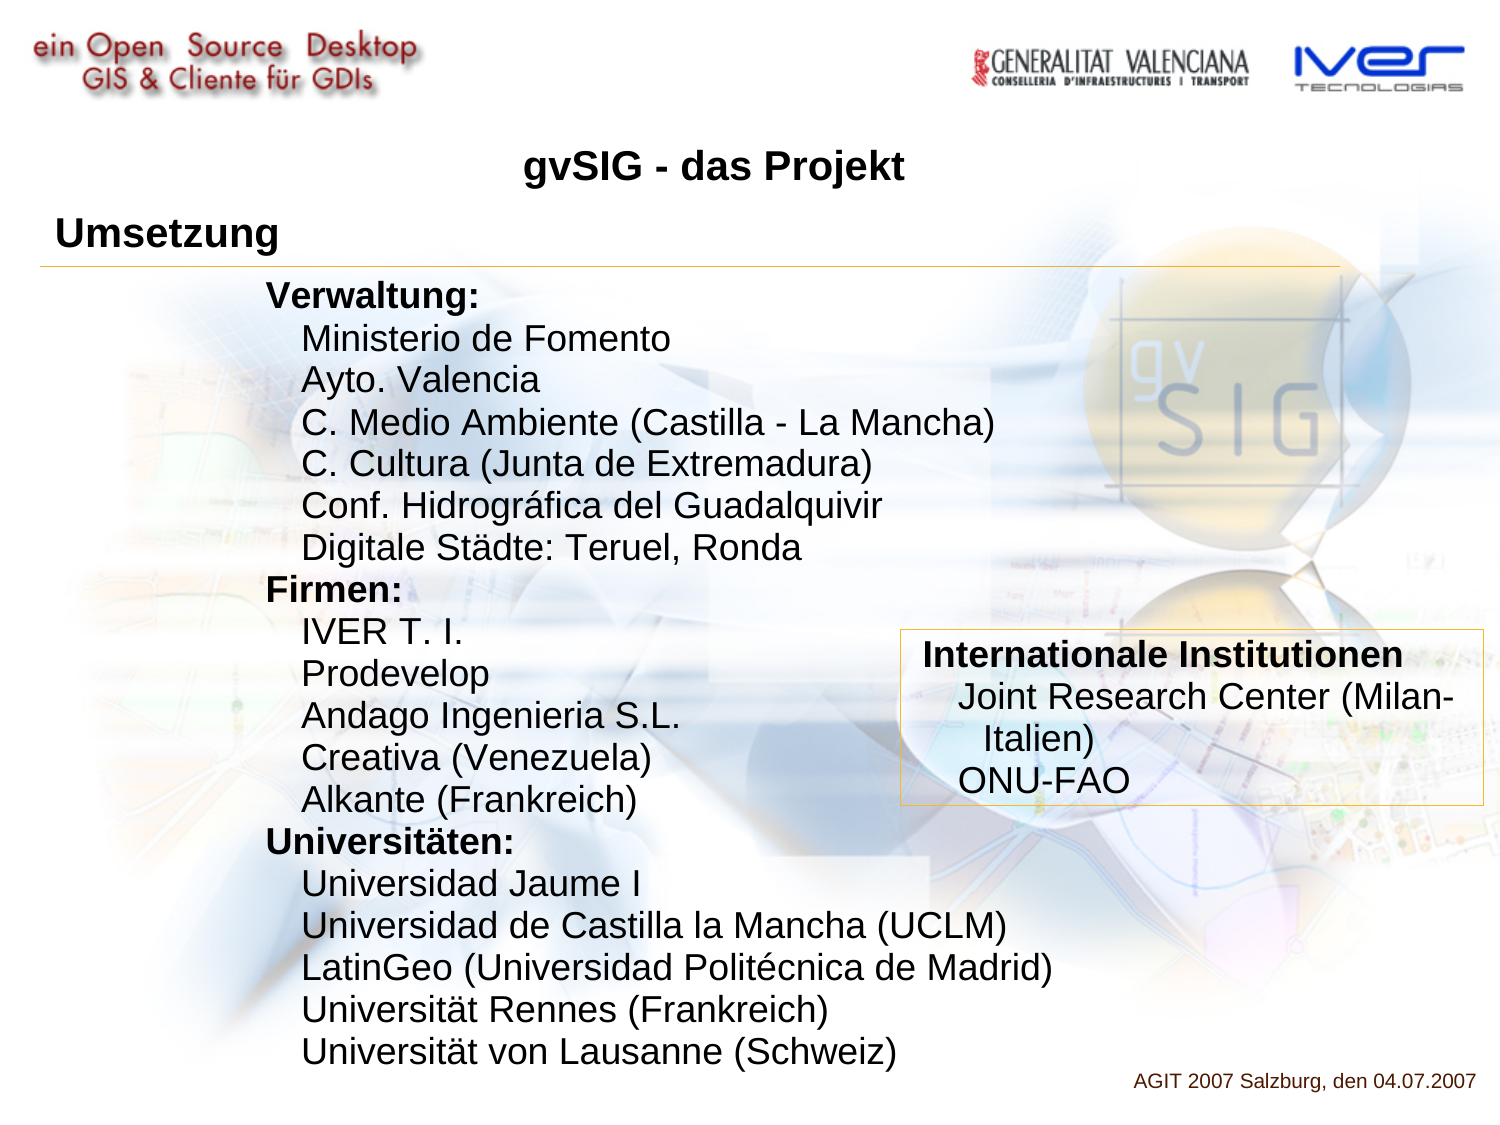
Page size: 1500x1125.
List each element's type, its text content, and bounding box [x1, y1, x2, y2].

text_box Verwaltung: Ministerio de Fomento Ayto. Valencia C. Medio Ambiente (Castilla - La Mancha) C. Cultura (Junta de Extremadura) Conf. Hidrográfica del Guadalquivir Digitale Städte: Teruel, Ronda Firmen: IVER T. I. Prodevelop Andago Ingenieria S.L. Creativa (Venezuela) Alkante (Frankreich) Universitäten: Universidad Jaume I Universidad de Castilla la Mancha (UCLM) LatinGeo (Universidad Politécnica de Madrid) Universität Rennes (Frankreich) Universität von Lausanne (Schweiz) [240, 267, 1329, 1081]
text_box gvSIG - das Projekt [0, 137, 1429, 203]
picture [0, 5, 1500, 1125]
text_box Internationale Institutionen Joint Research Center (Milan-Italien) ONU-FAO [900, 629, 1484, 806]
text_box Umsetzung [40, 204, 691, 268]
text_box AGIT 2007 Salzburg, den 04.07.2007 [1133, 1070, 1478, 1094]
